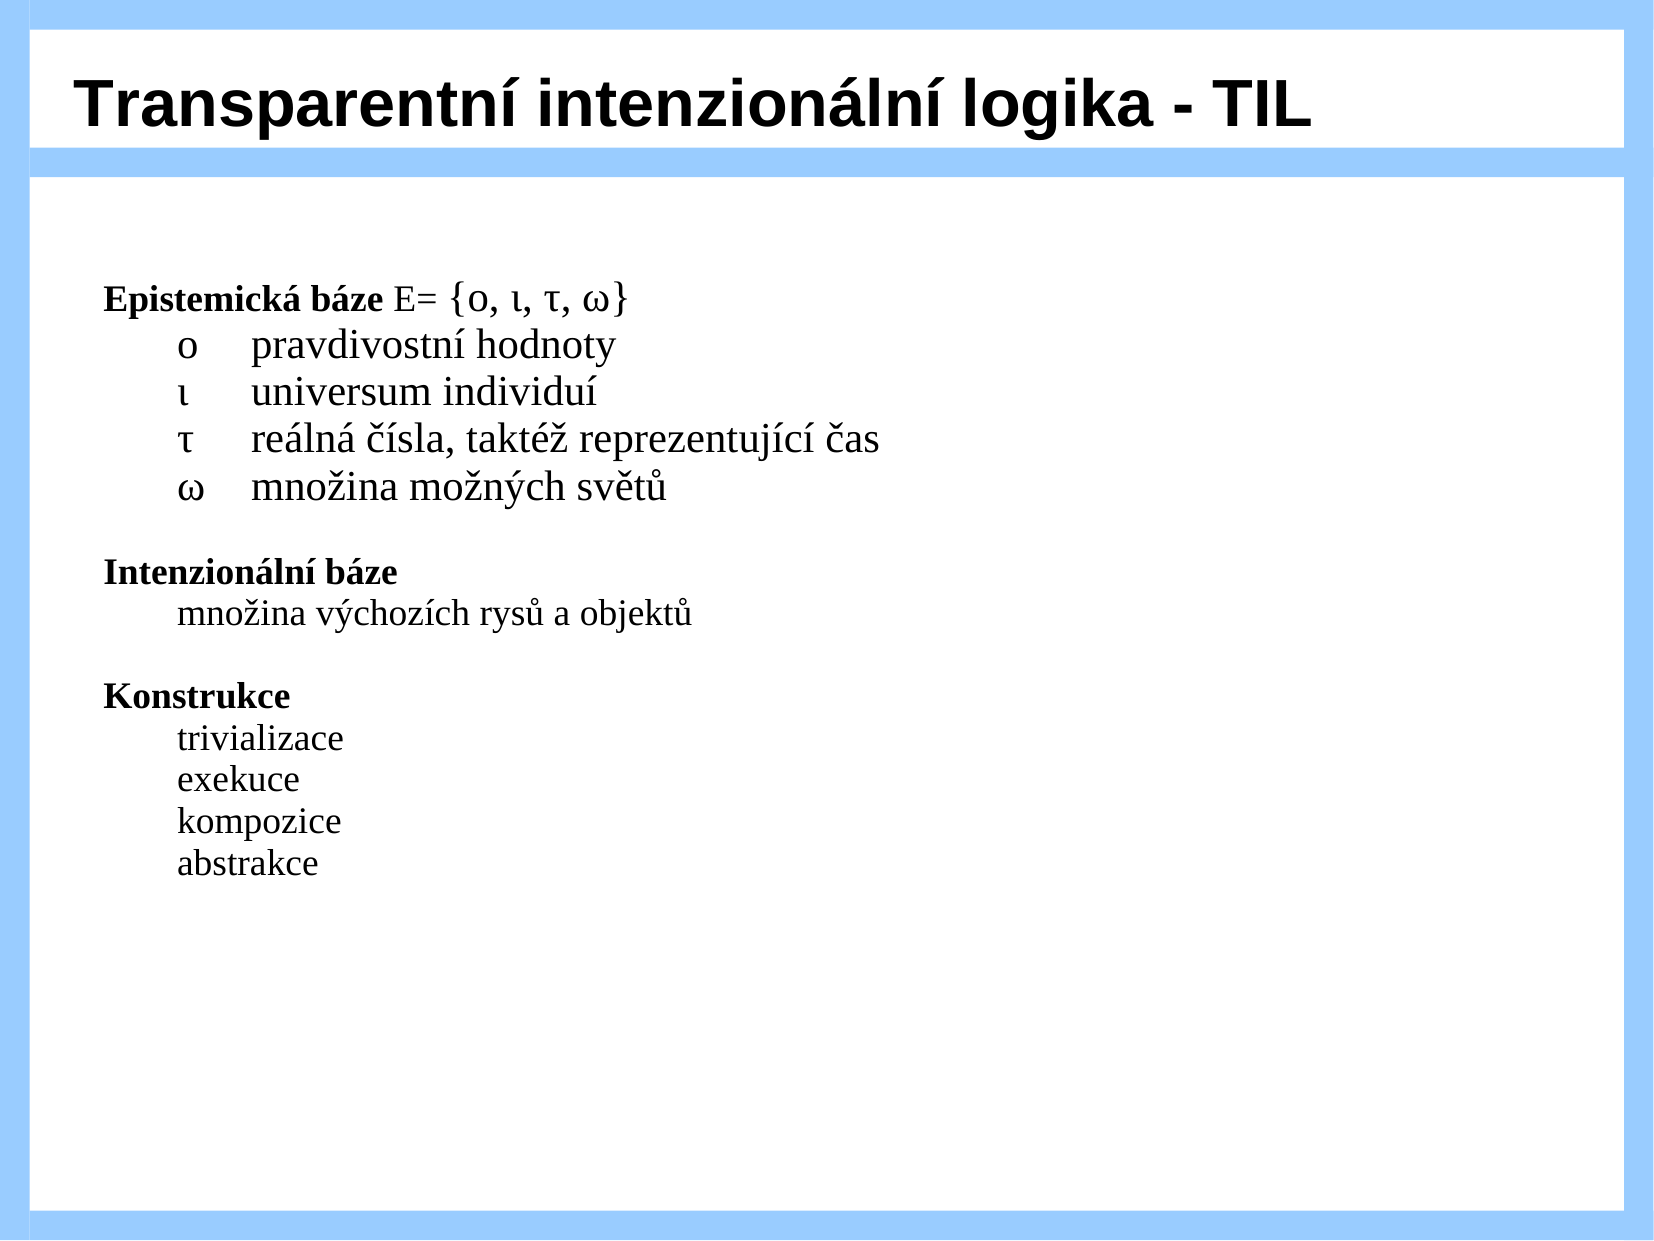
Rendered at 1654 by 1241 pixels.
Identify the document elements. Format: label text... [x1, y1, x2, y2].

text_box Transparentní intenzionální logika - TIL [59, 58, 1595, 148]
text_box Epistemická báze E= {o, ι, τ, ω} o pravdivostní hodnoty ι universum individuí τ reálná čísla, taktéž reprezentující čas ω množina možných světů Intenzionální báze množina výchozích rysů a objektů Konstrukce trivializace exekuce kompozice abstrakce [88, 265, 1565, 903]
